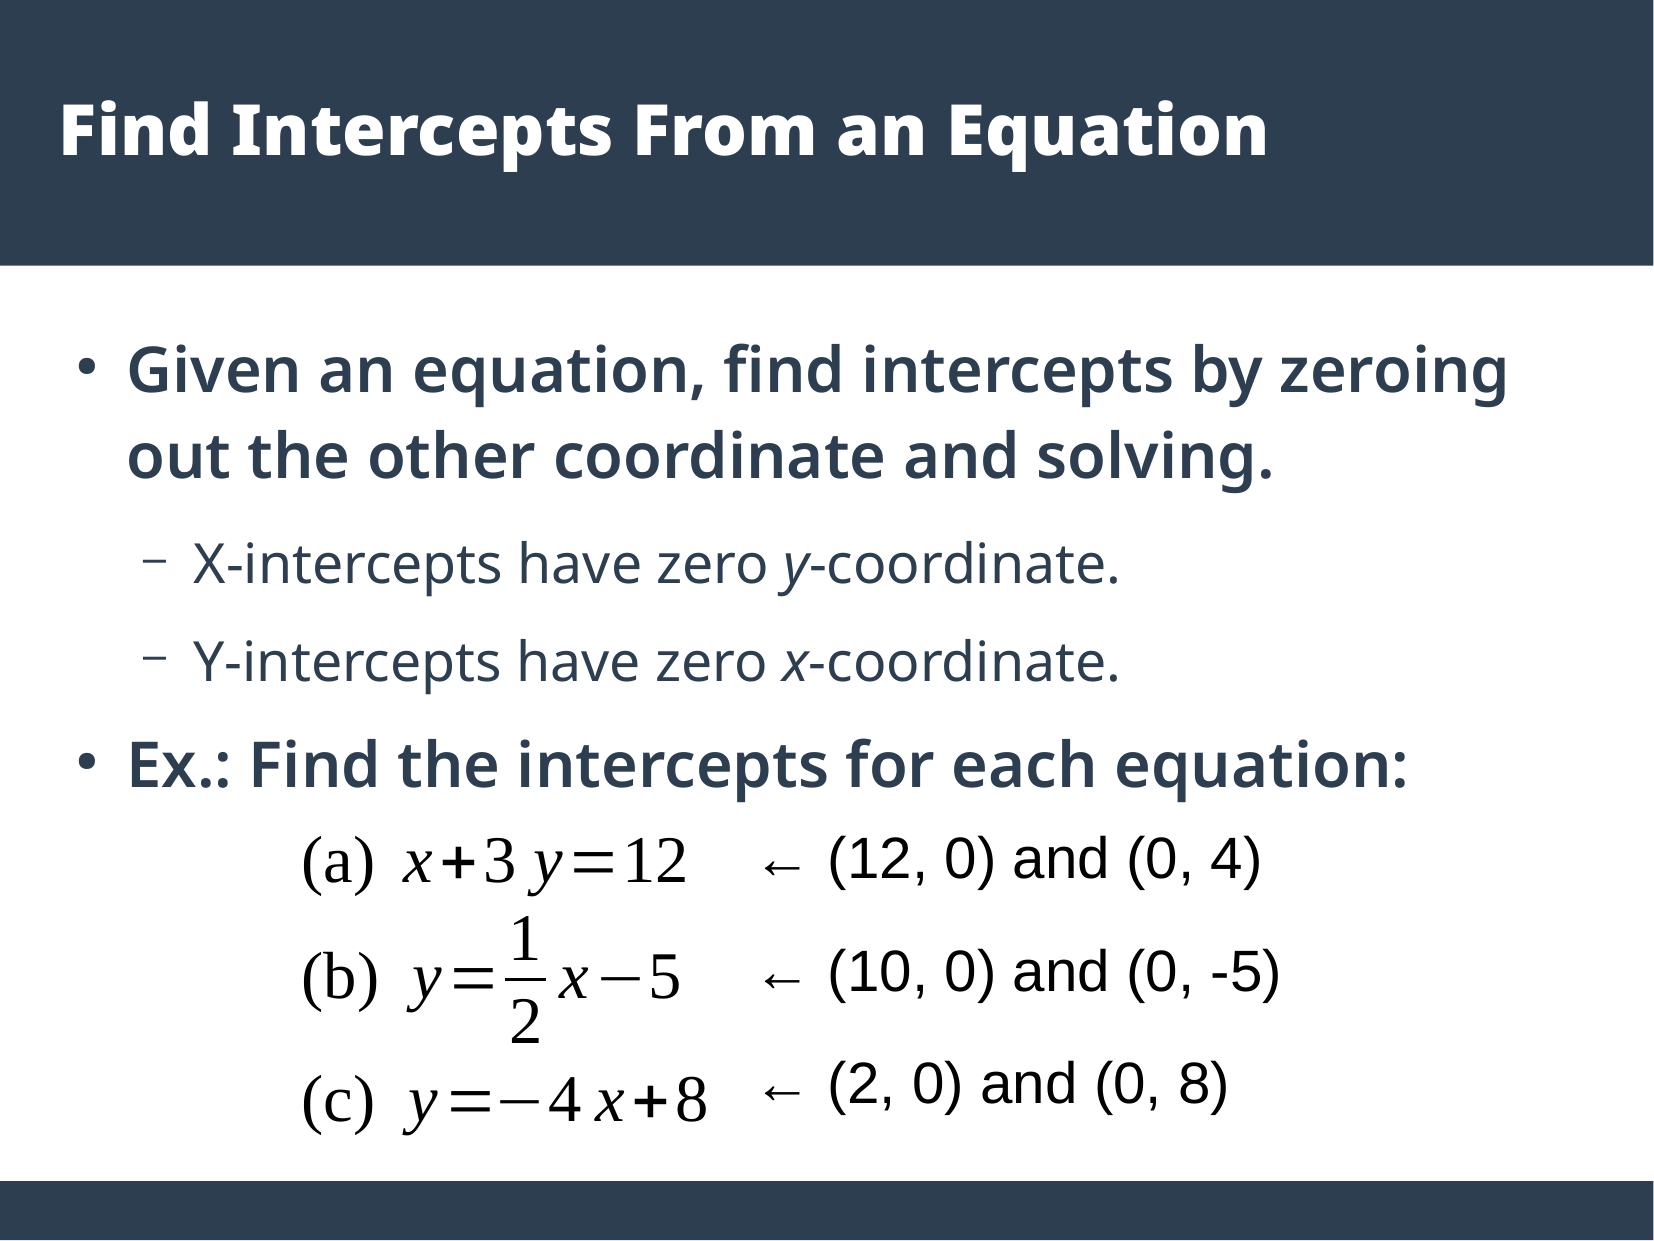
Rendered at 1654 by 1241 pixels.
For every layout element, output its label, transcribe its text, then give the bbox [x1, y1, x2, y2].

text_box ← (12, 0) and (0, 4) ← (10, 0) and (0, -5) ← (2, 0) and (0, 8) [738, 786, 1354, 1124]
list Given an equation, find intercepts by zeroing out the other coordinate and solving. X-intercepts have zero y-coordinate. Y-intercepts have zero x-coordinate. Ex.: Find the intercepts for each equation: [59, 324, 1595, 811]
title Find Intercepts From an Equation [59, 49, 1595, 207]
chart [295, 823, 716, 1136]
